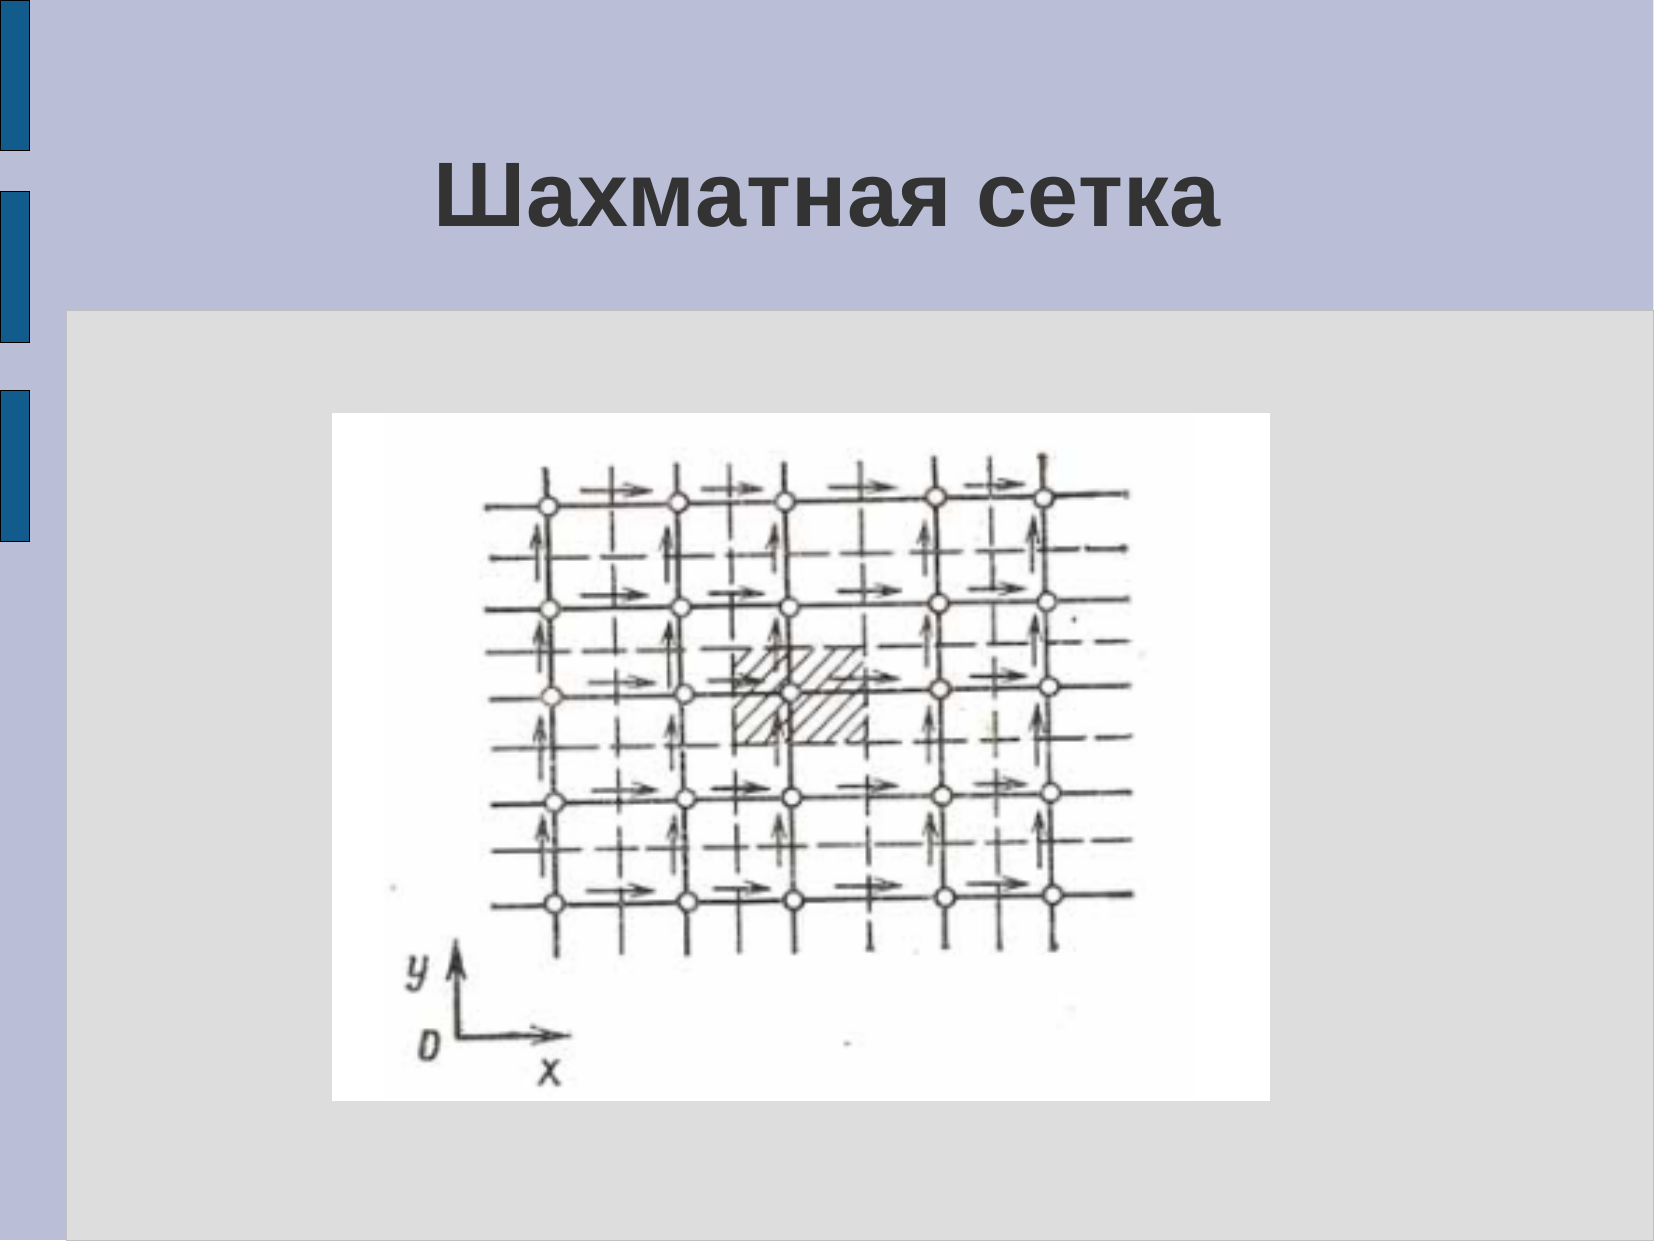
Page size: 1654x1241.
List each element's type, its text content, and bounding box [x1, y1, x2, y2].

title Шахматная сетка [121, 98, 1534, 291]
picture [332, 413, 1270, 1101]
